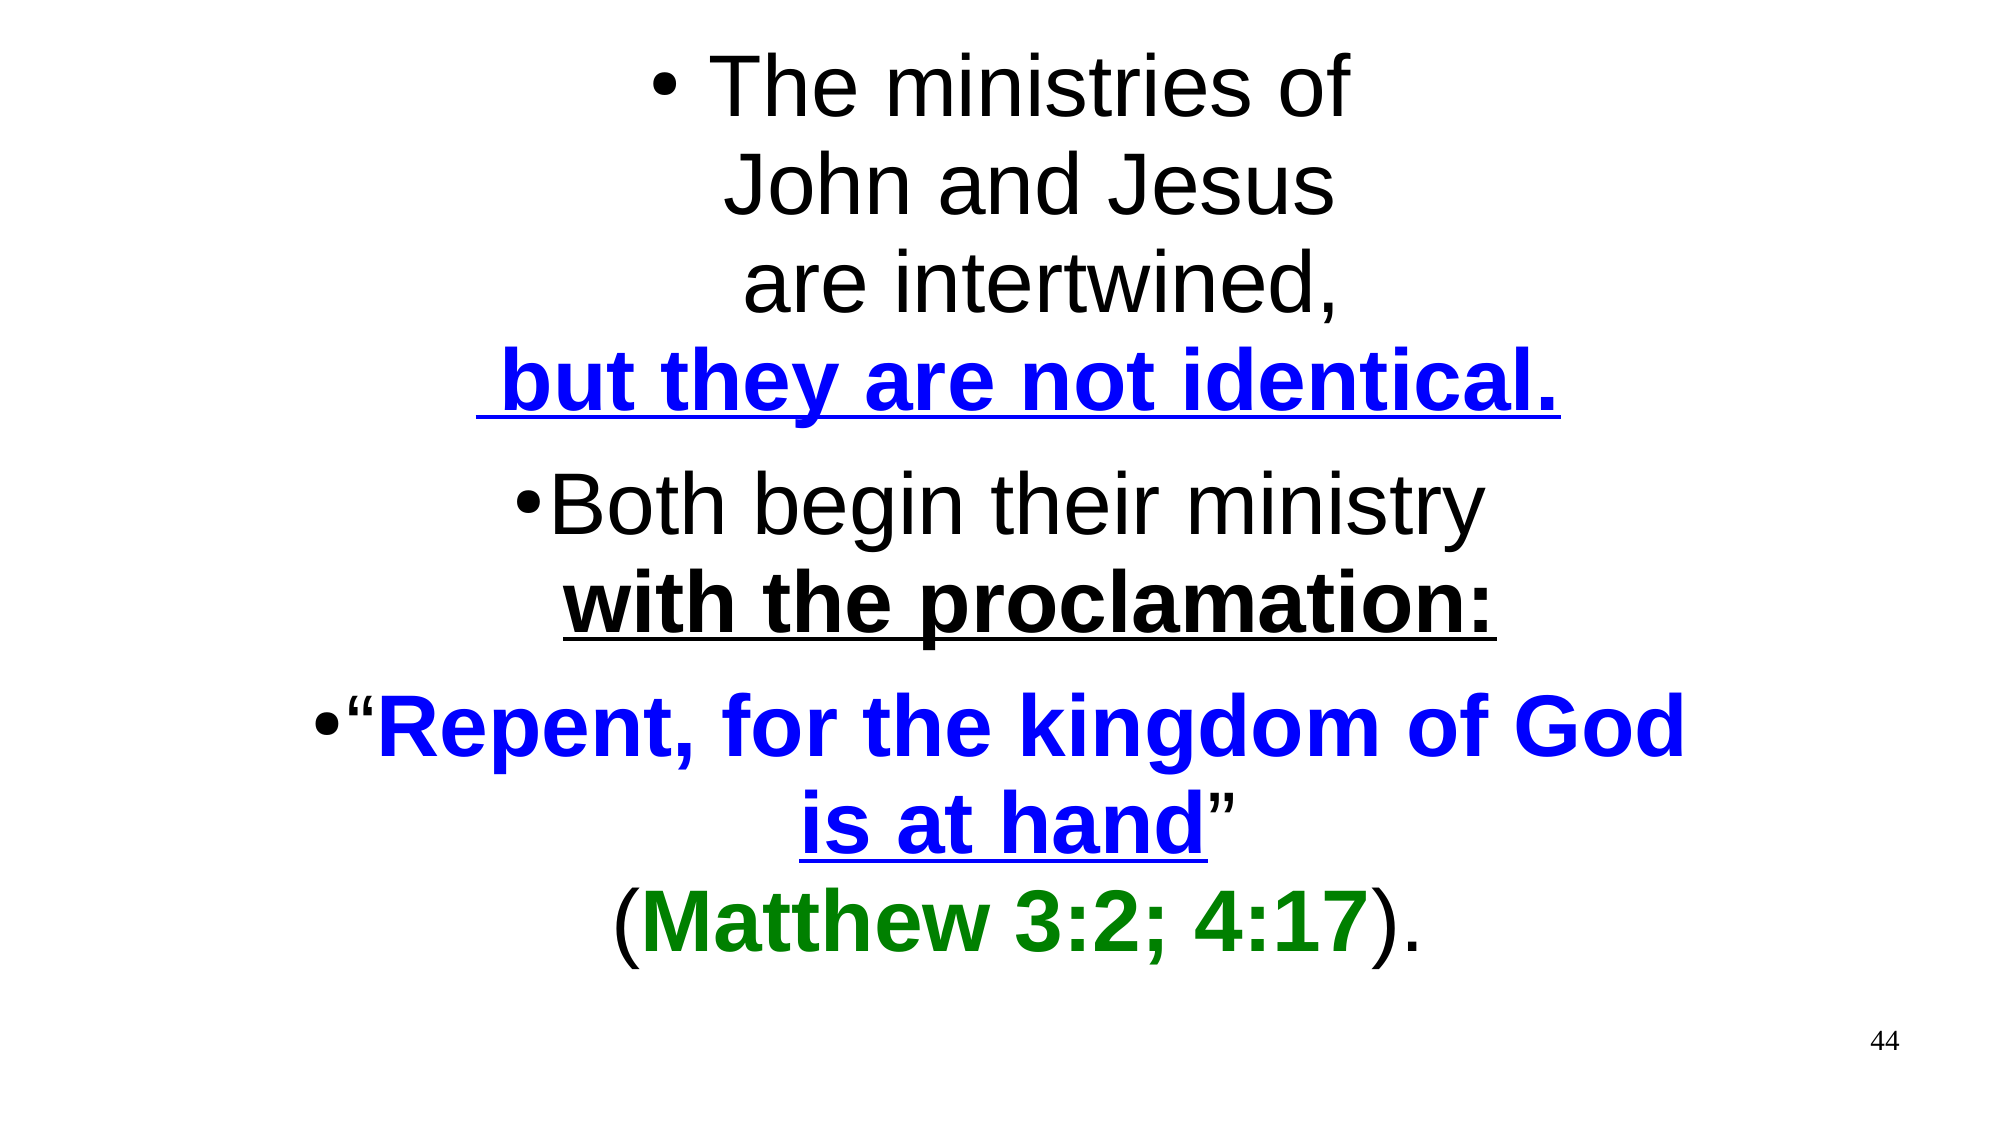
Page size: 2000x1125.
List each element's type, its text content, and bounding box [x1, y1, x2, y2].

list The ministries of John and Jesus are intertwined, but they are not identical. Both begin their ministry with the proclamation: “Repent, for the kingdom of God is at hand” (Matthew 3:2; 4:17). [37, 37, 1988, 1088]
